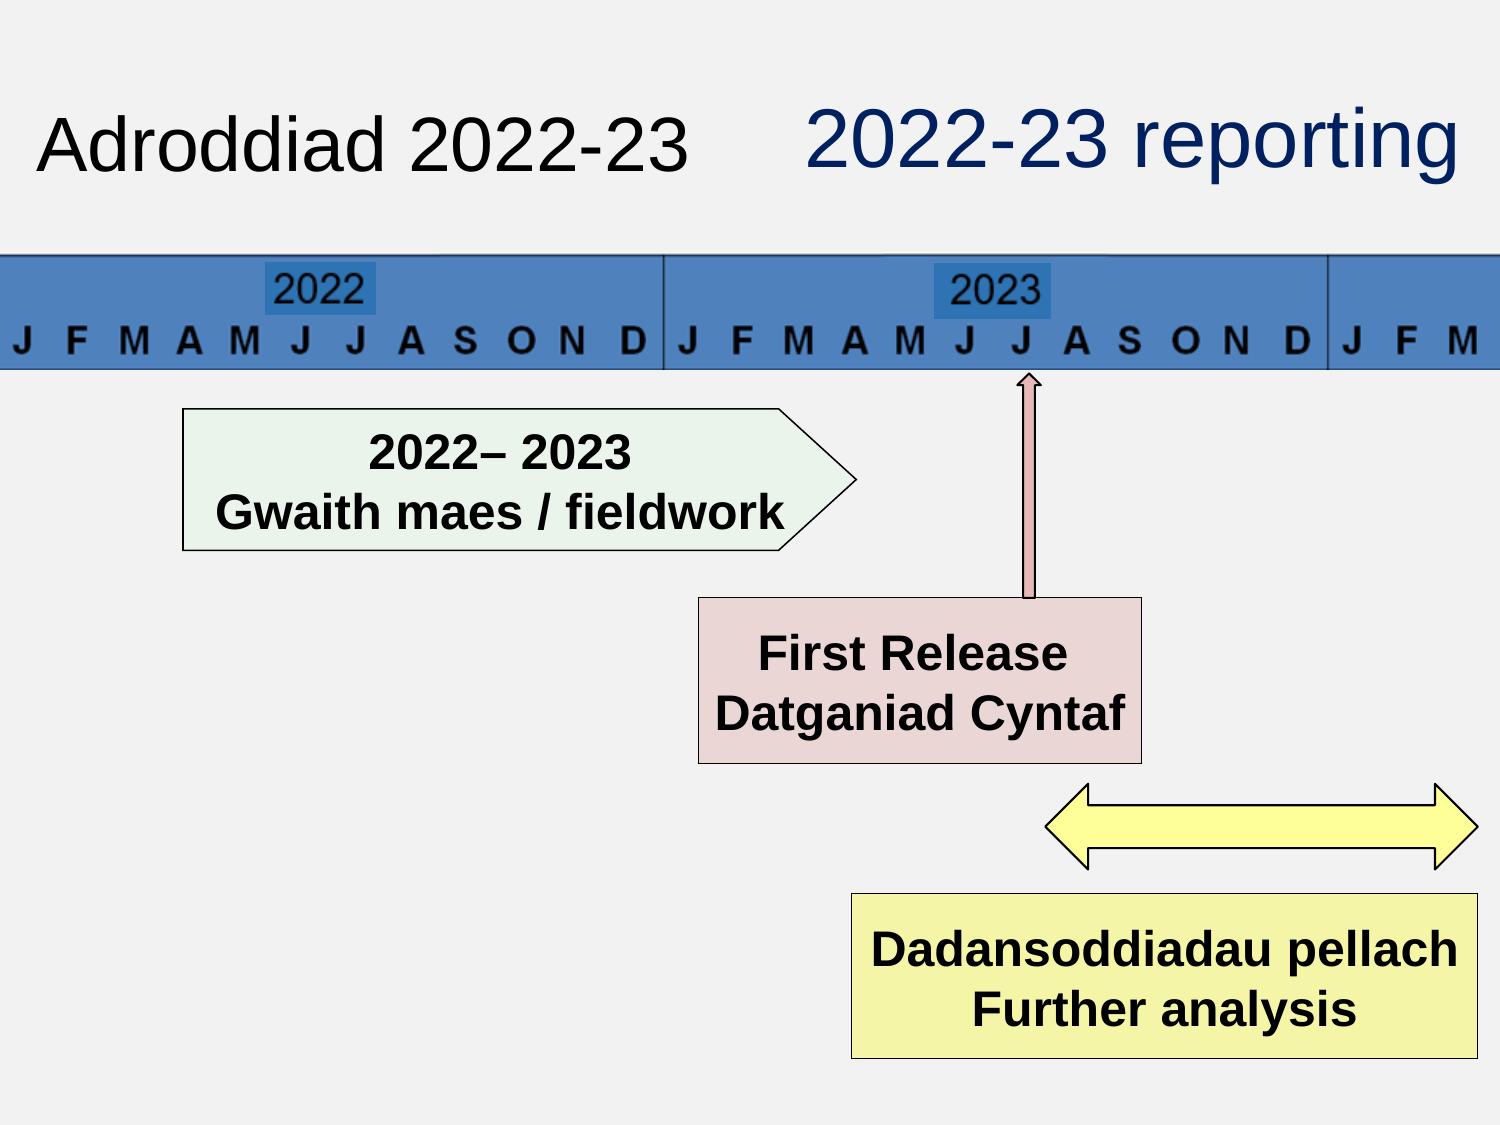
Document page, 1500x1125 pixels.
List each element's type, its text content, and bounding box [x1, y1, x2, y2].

text_box [1017, 373, 1041, 598]
text_box 2022– 2023 Gwaith maes / fieldwork [183, 408, 857, 551]
text_box Dadansoddiadau pellach Further analysis [851, 893, 1478, 1059]
text_box Adroddiad 2022-23 [0, 44, 727, 237]
picture [0, 252, 1500, 371]
title 2022-23 reporting [769, 39, 1497, 228]
text_box First Release Datganiad Cyntaf [698, 597, 1142, 764]
text_box [1045, 783, 1478, 870]
